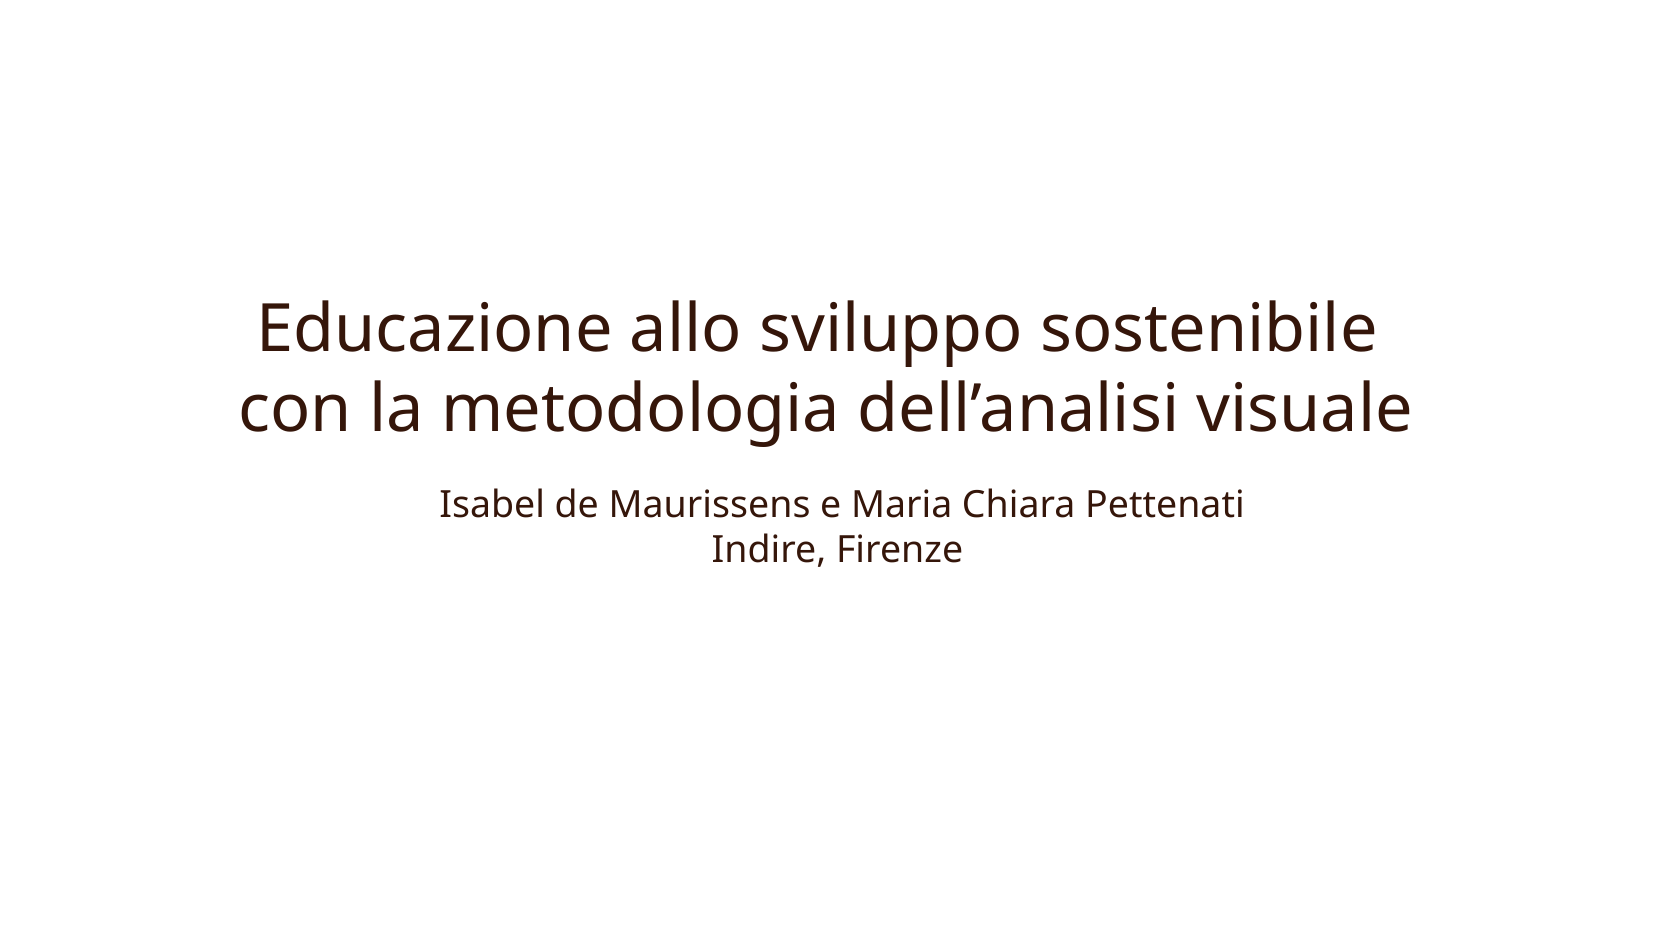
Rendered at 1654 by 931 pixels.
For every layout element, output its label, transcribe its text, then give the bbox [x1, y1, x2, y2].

text_box Isabel de Maurissens e Maria Chiara Pettenati Indire, Firenze [348, 465, 1337, 578]
text_box Educazione allo sviluppo sostenibile con la metodologia dell’analisi visuale [223, 270, 1431, 453]
